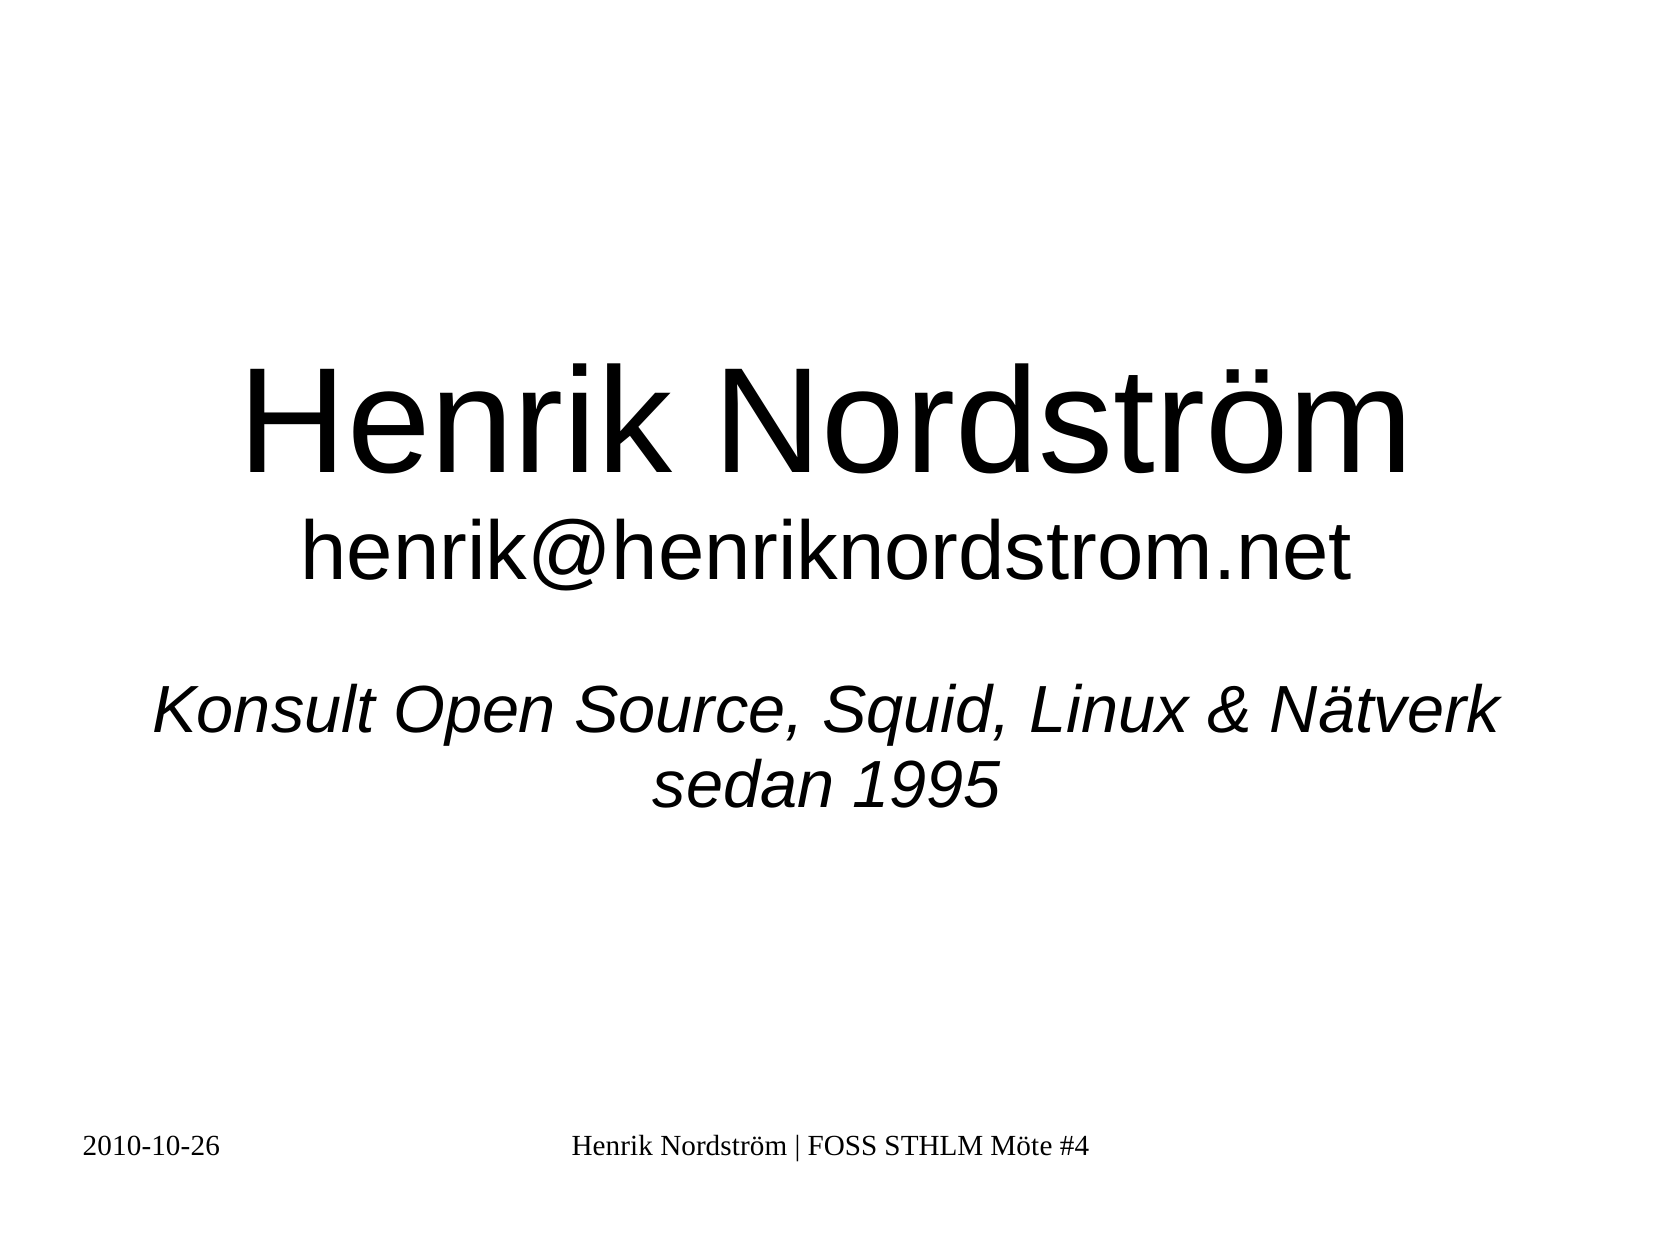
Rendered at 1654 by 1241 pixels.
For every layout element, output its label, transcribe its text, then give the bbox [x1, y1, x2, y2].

subtitle Henrik Nordström henrik@henriknordstrom.net Konsult Open Source, Squid, Linux & Nätverk sedan 1995 [82, 56, 1571, 1102]
